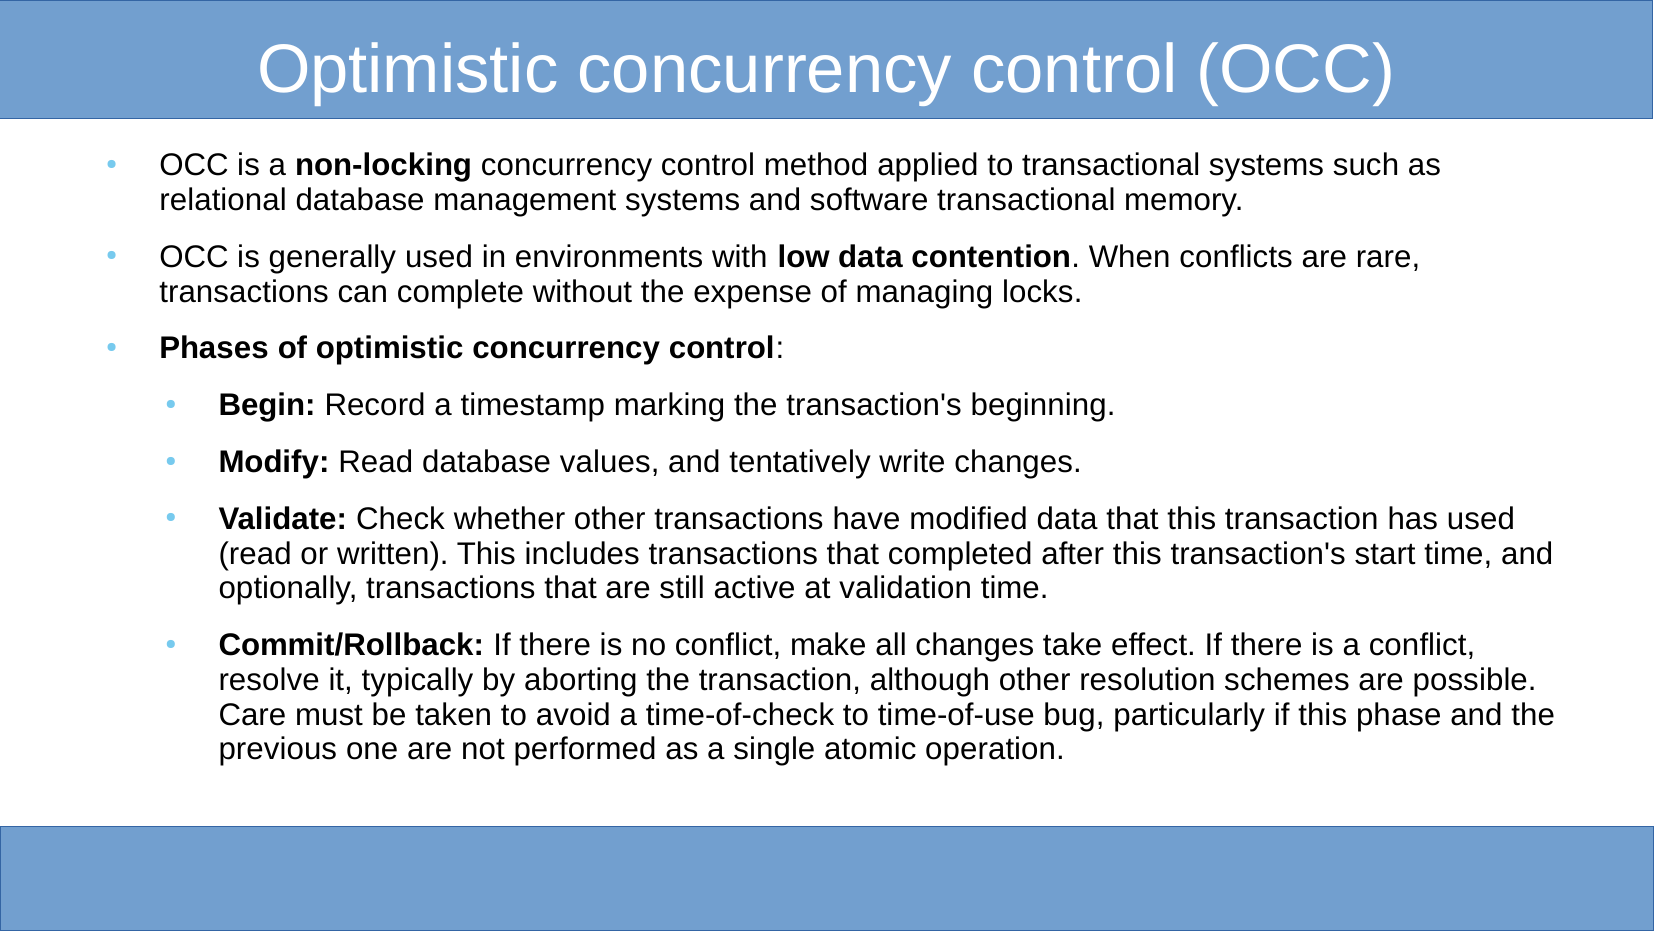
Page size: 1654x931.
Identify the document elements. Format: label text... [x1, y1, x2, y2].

list OCC is a non-locking concurrency control method applied to transactional systems such as relational database management systems and software transactional memory. OCC is generally used in environments with low data contention. When conflicts are rare, transactions can complete without the expense of managing locks. Phases of optimistic concurrency control: Begin: Record a timestamp marking the transaction's beginning. Modify: Read database values, and tentatively write changes. Validate: Check whether other transactions have modified data that this transaction has used (read or written). This includes transactions that completed after this transaction's start time, and optionally, transactions that are still active at validation time. Commit/Rollback: If there is no conflict, make all changes take effect. If there is a conflict, resolve it, typically by aborting the transaction, although other resolution schemes are possible. Care must be taken to avoid a time-of-check to time-of-use bug, particularly if this phase and the previous one are not performed as a single atomic operation. [88, 147, 1577, 827]
title Optimistic concurrency control (OCC) [59, 29, 1595, 108]
